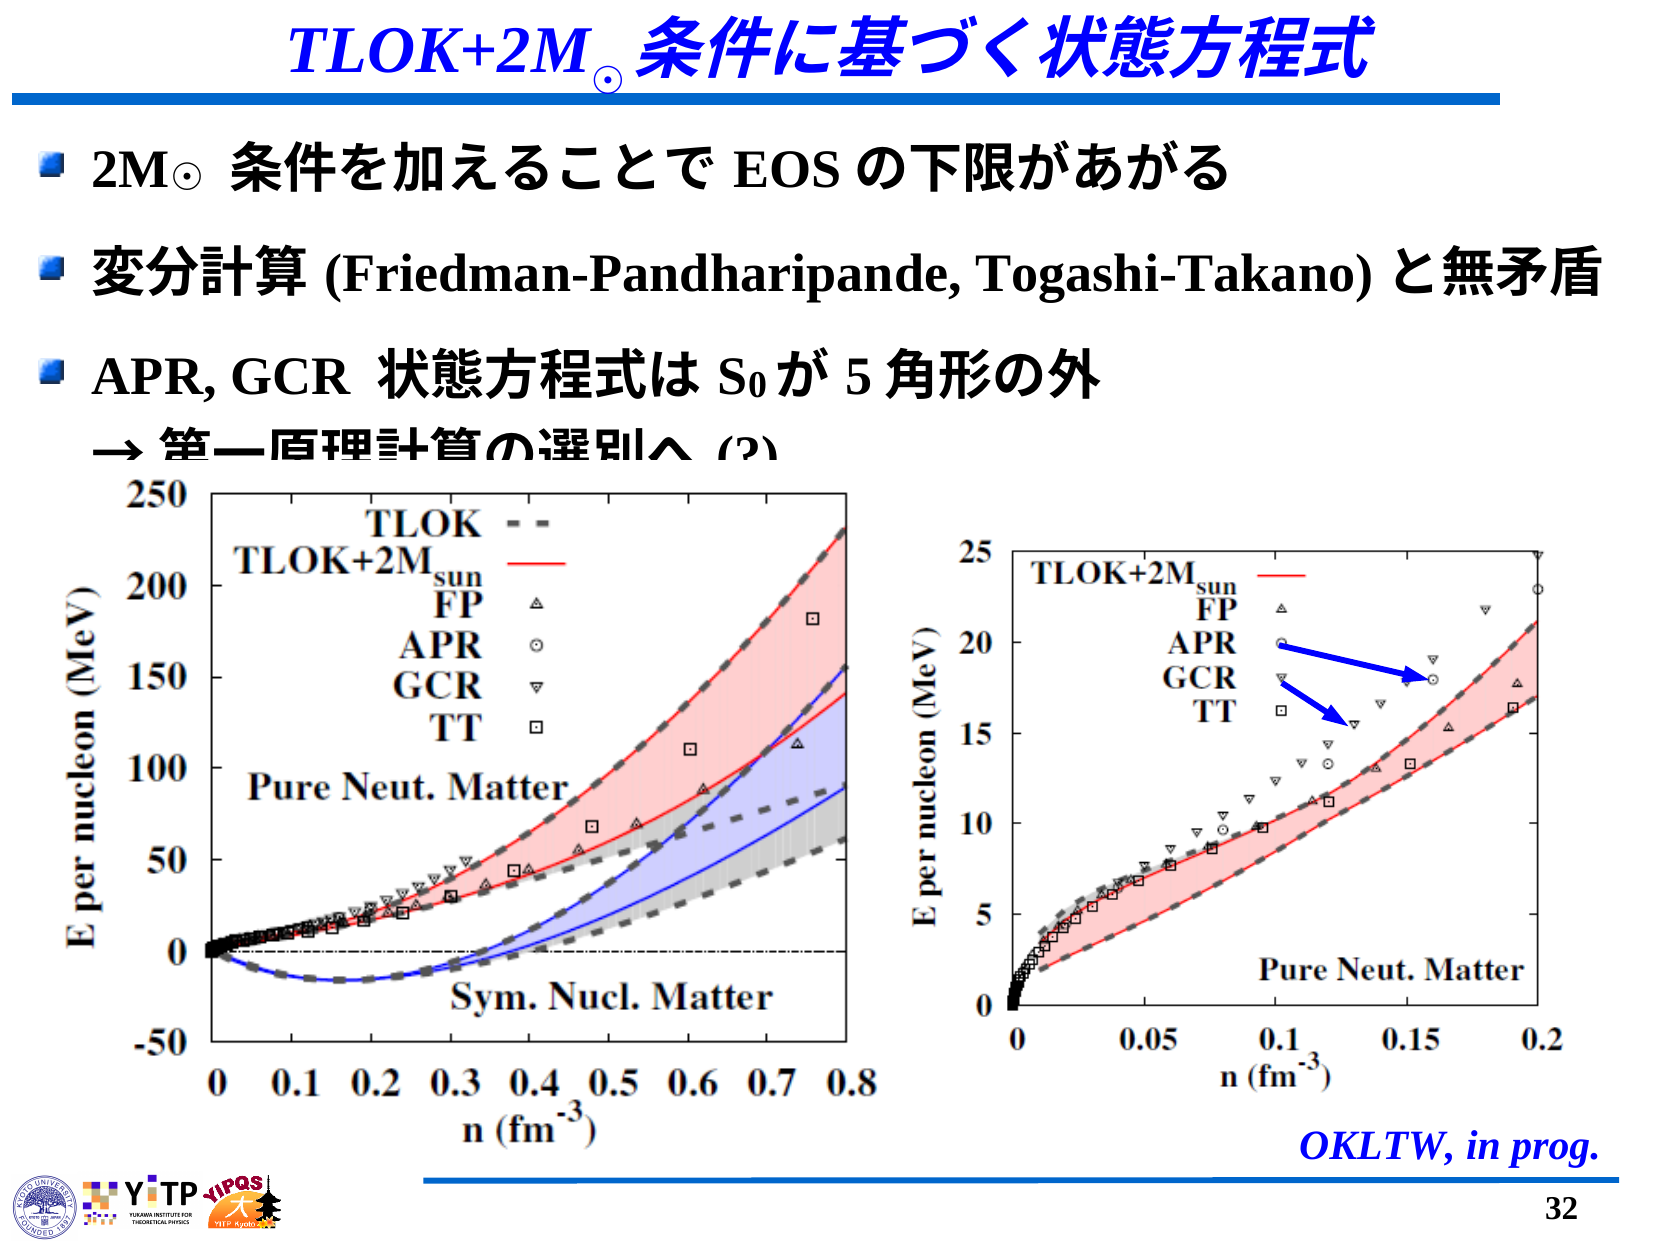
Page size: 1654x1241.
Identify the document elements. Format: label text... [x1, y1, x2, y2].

picture [11, 460, 892, 1241]
title TLOK+2M☉条件に基づく状態方程式 [0, 0, 1654, 99]
picture [897, 537, 1574, 1102]
text_box OKLTW, in prog. [1299, 1122, 1622, 1169]
list 2M☉ 条件を加えることでEOSの下限があがる 変分計算(Friedman-Pandharipande, Togashi-Takano)と無矛盾 APR, GCR 状態方程式はS0が5角形の外 → 第一原理計算の選別へ(?) [20, 124, 1621, 1137]
